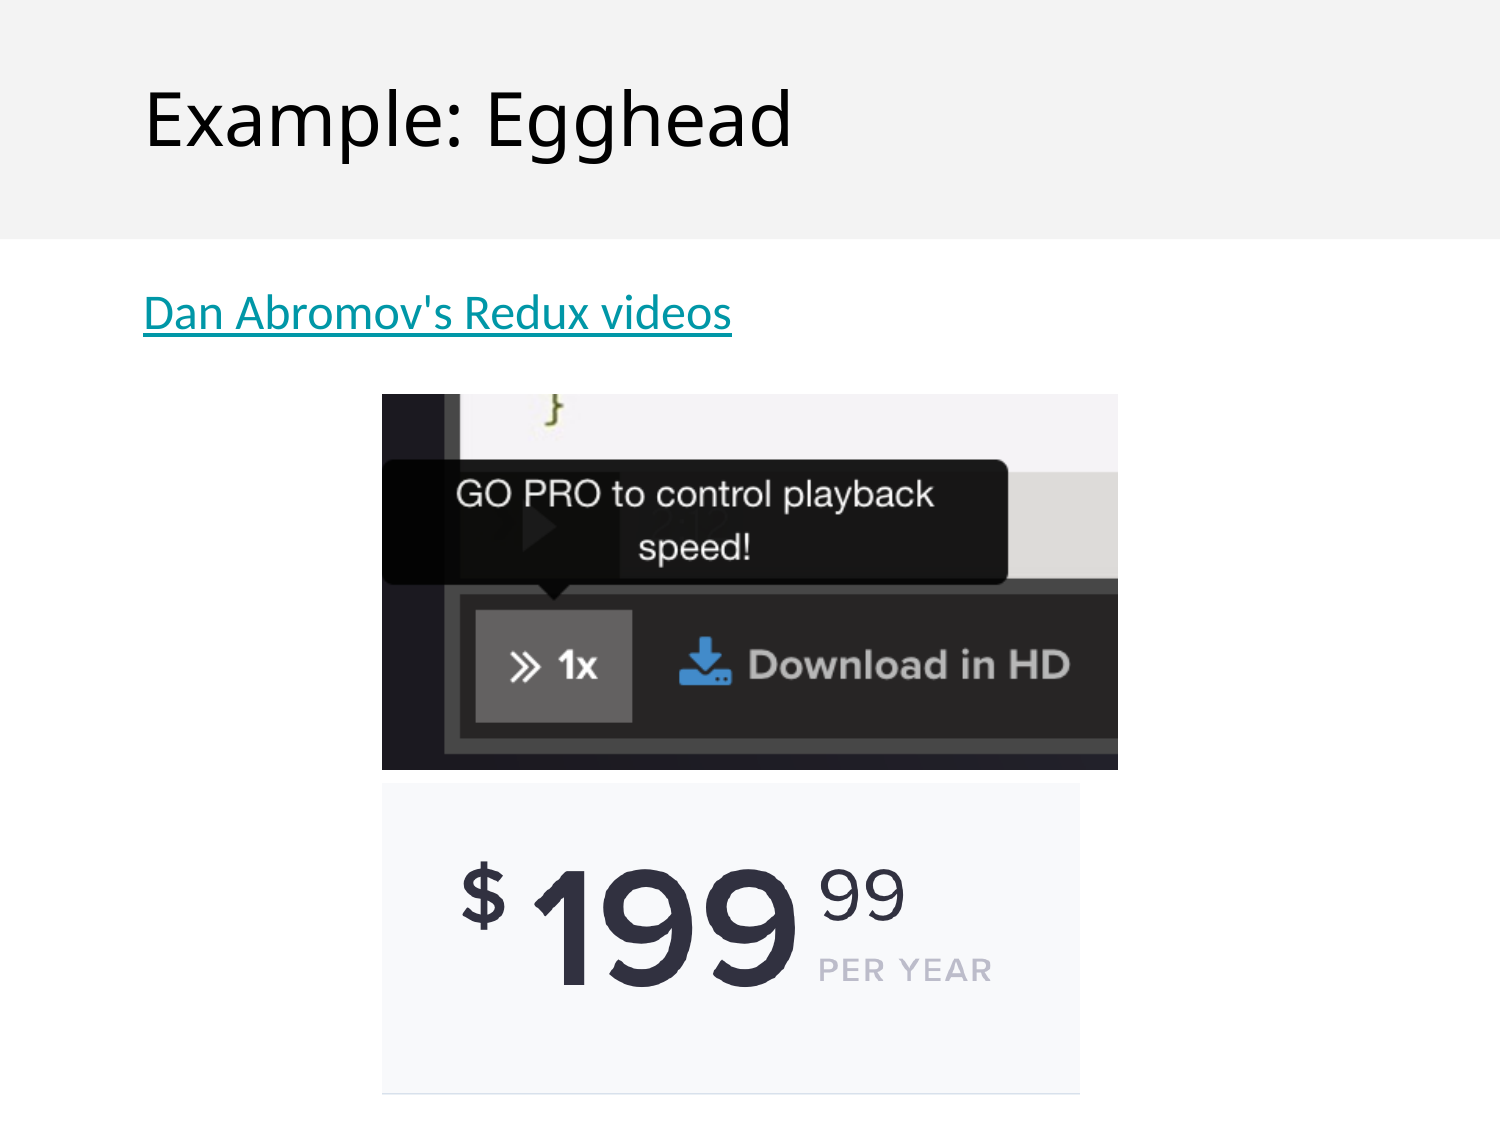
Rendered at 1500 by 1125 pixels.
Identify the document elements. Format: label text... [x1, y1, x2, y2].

picture [382, 783, 1080, 1103]
title Example: Egghead [128, 56, 1372, 183]
list Dan Abromov's Redux videos [128, 255, 1372, 1004]
picture [382, 394, 1118, 770]
